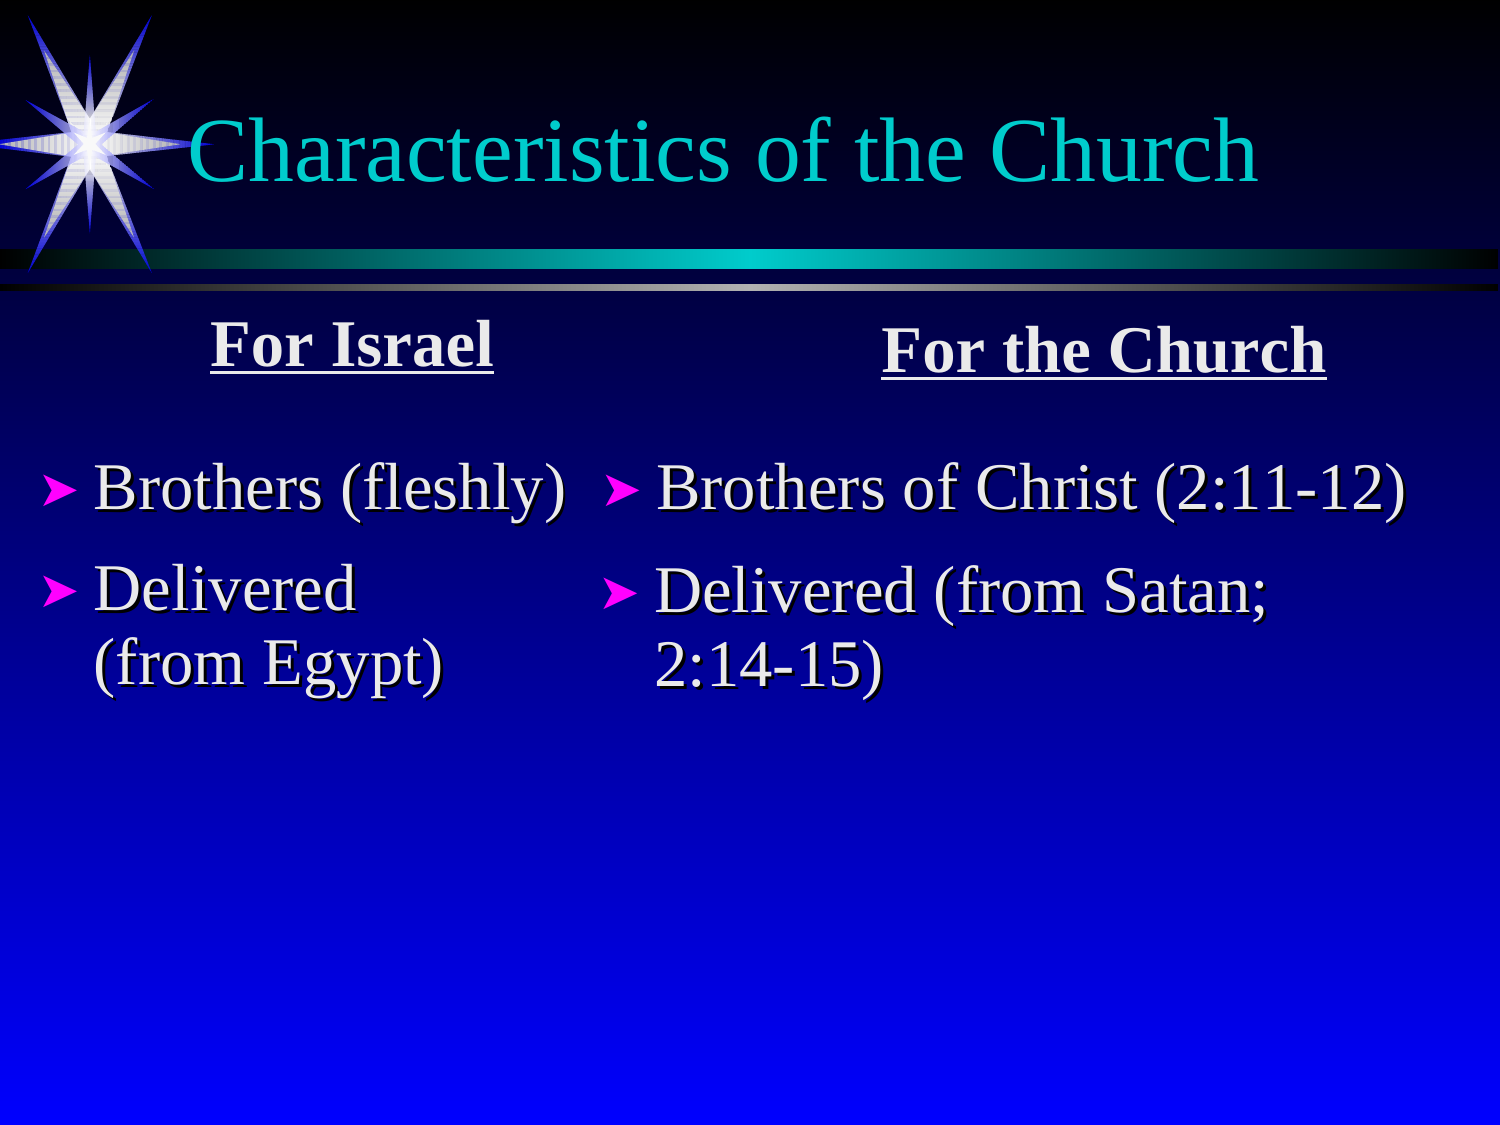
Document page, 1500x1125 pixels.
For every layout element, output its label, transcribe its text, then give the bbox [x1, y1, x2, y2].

title Characteristics of the Church [187, 56, 1463, 244]
list Delivered (from Satan; 2:14-15) [597, 552, 1388, 701]
text_box For the Church [866, 305, 1361, 469]
list Brothers of Christ (2:11-12) [600, 450, 1463, 1001]
text_box For Israel [195, 299, 533, 389]
list Delivered (from Egypt) [37, 551, 526, 700]
list Brothers (fleshly) [37, 450, 600, 526]
